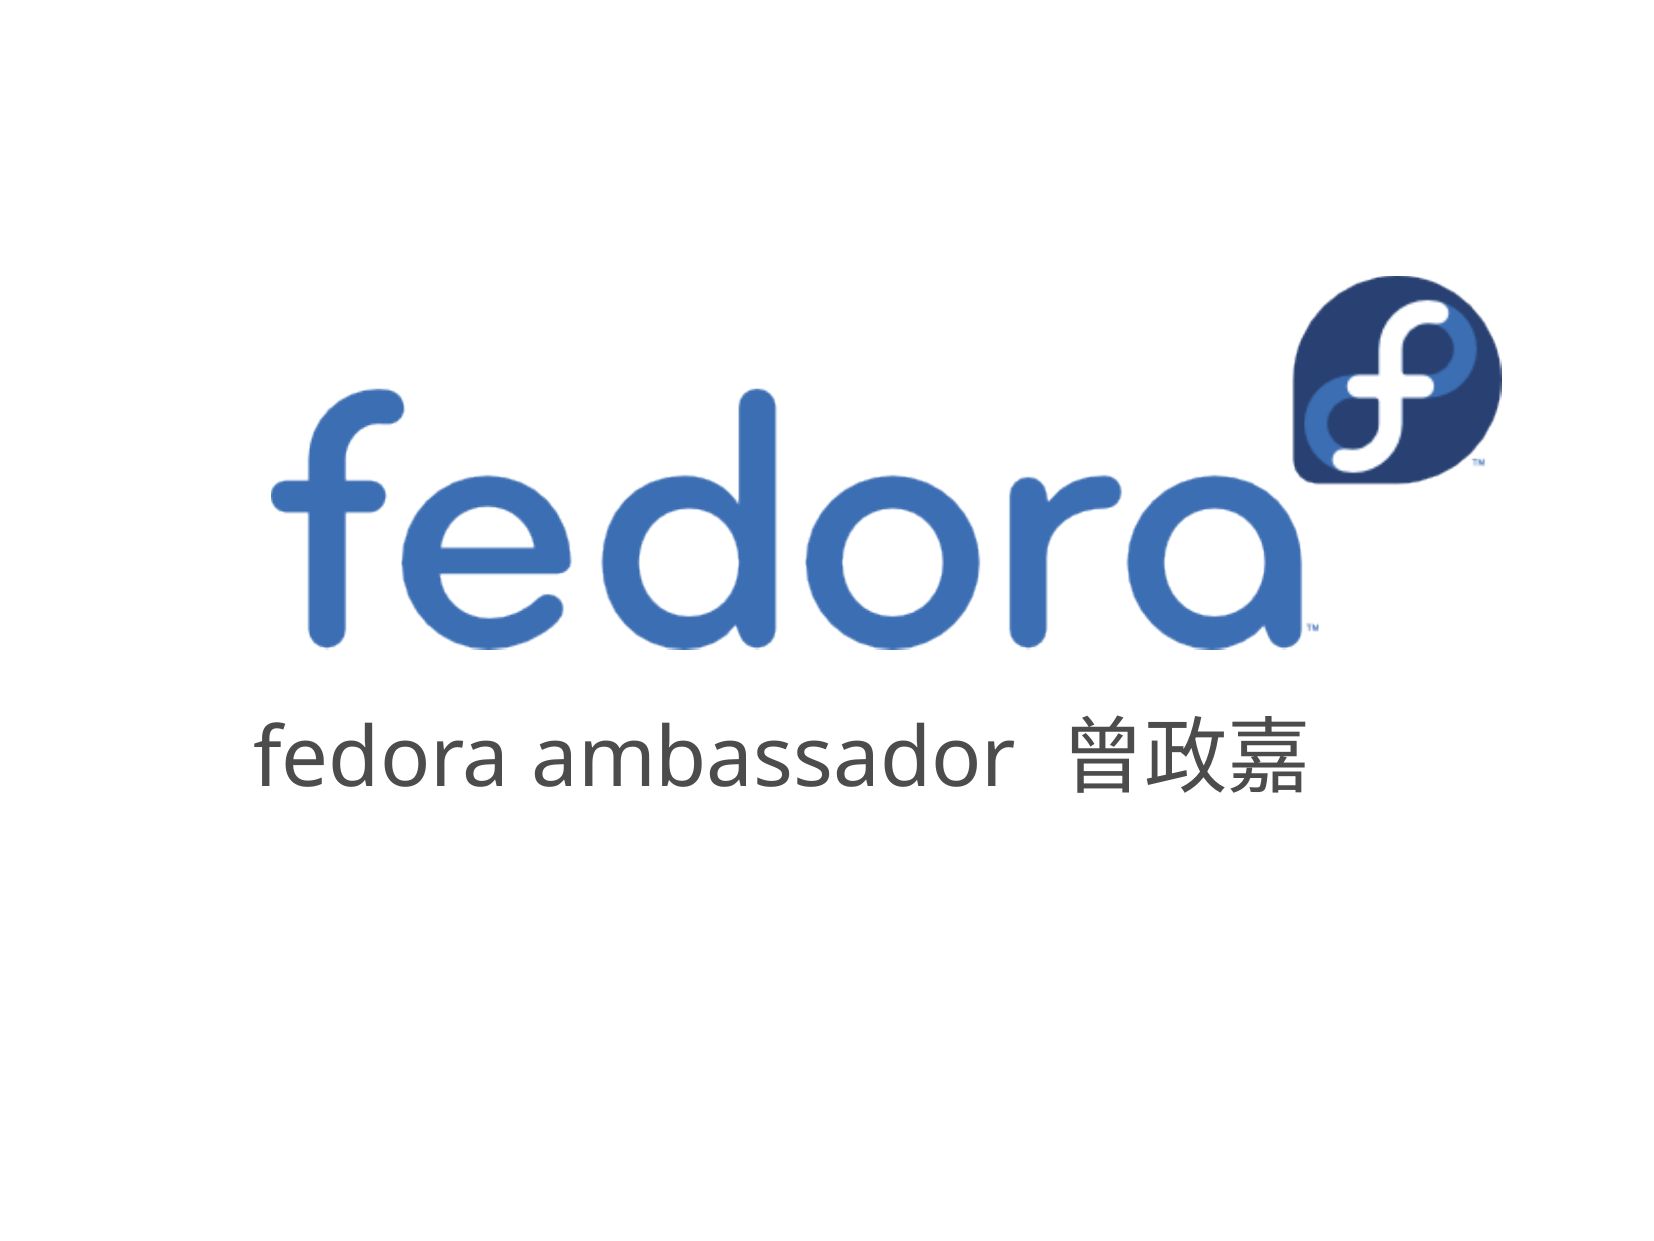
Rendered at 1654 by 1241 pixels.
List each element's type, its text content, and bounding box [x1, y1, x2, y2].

picture [271, 276, 1502, 650]
subtitle fedora ambassador 曾政嘉 [248, 637, 1312, 863]
